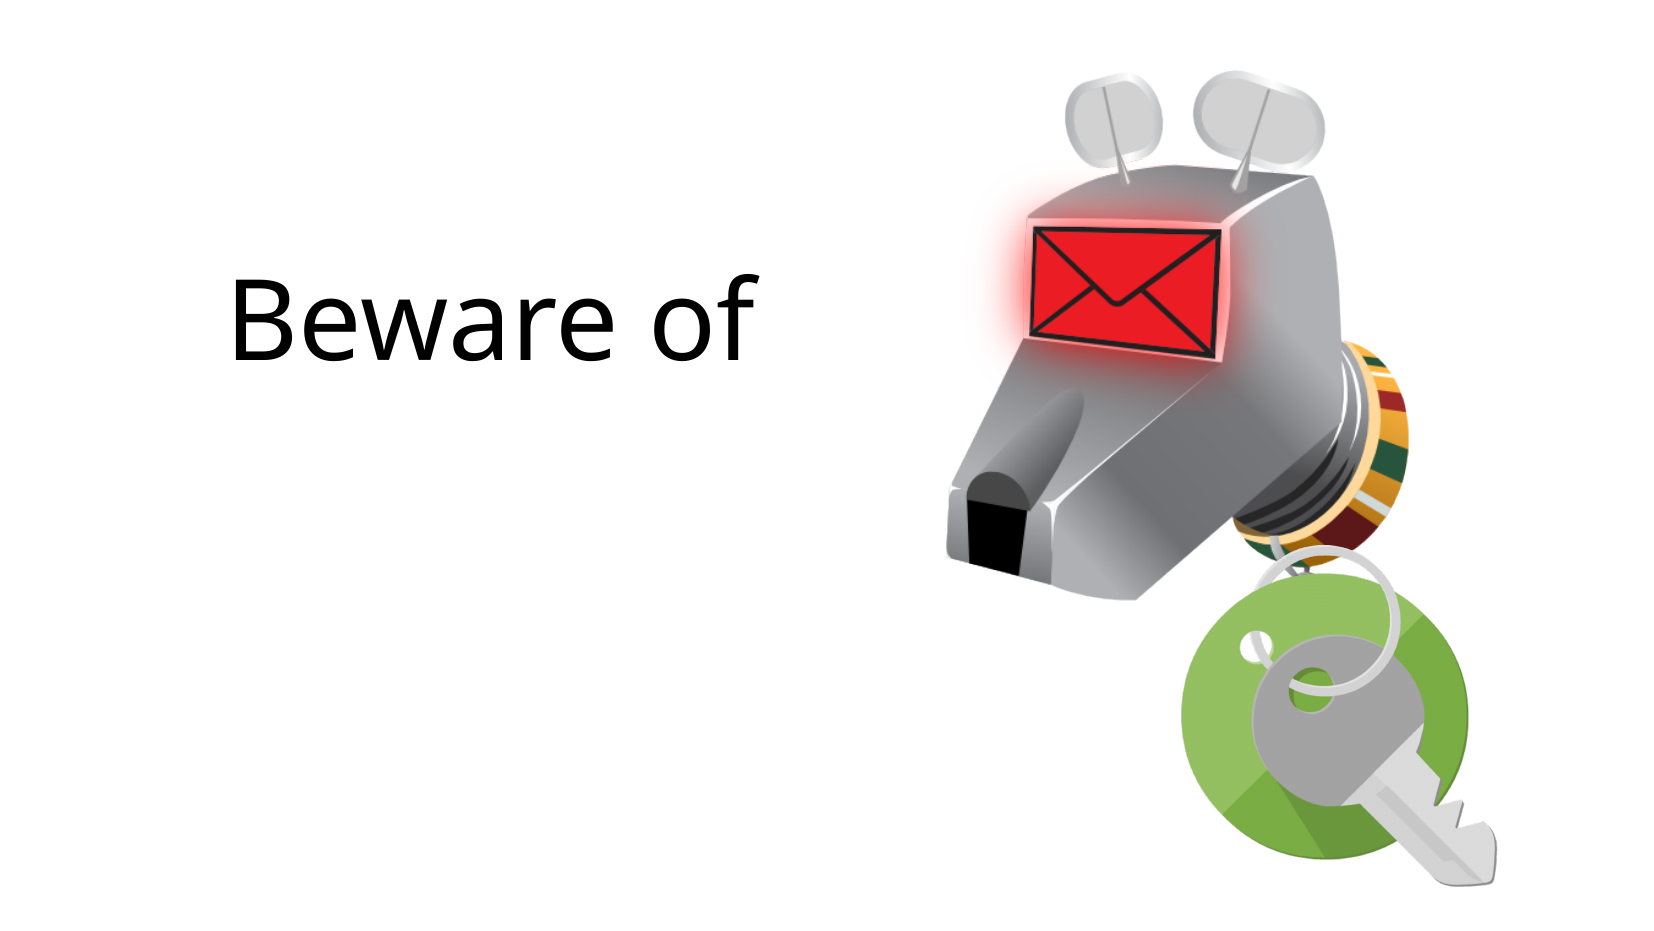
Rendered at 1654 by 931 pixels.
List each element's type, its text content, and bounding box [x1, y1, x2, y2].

text_box Beware of [210, 232, 747, 380]
picture [864, 38, 1511, 887]
